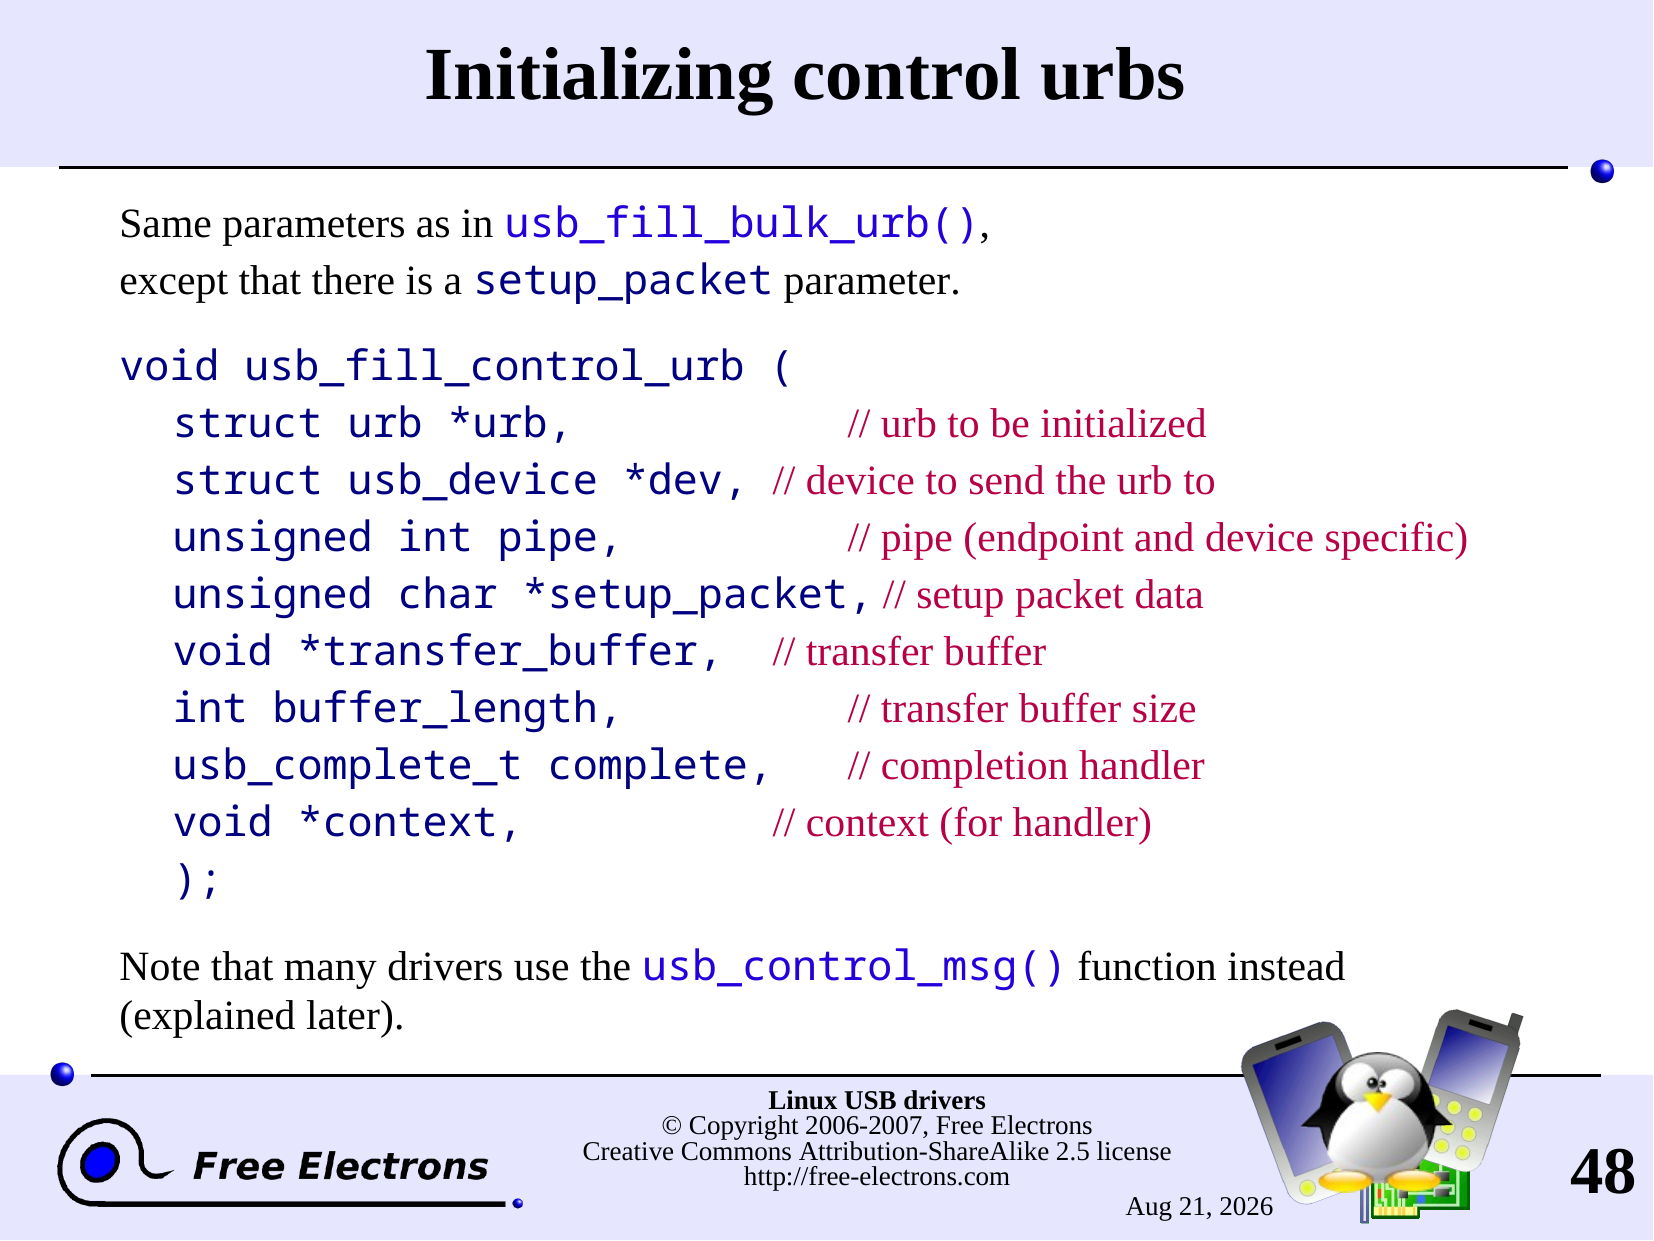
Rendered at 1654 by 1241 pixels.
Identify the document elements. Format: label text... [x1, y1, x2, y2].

list Same parameters as in usb_fill_bulk_urb(), except that there is a setup_packet parameter. void usb_fill_control_urb ( struct urb *urb, // urb to be initialized struct usb_device *dev, // device to send the urb to unsigned int pipe, // pipe (endpoint and device specific) unsigned char *setup_packet, // setup packet data void *transfer_buffer, // transfer buffer int buffer_length, // transfer buffer size usb_complete_t complete, // completion handler void *context, // context (for handler) ); Note that many drivers use the usb_control_msg() function instead (explained later). [101, 192, 1577, 1043]
picture [1225, 1043, 1529, 1241]
picture [50, 1107, 527, 1216]
title Initializing control urbs [60, 25, 1551, 124]
